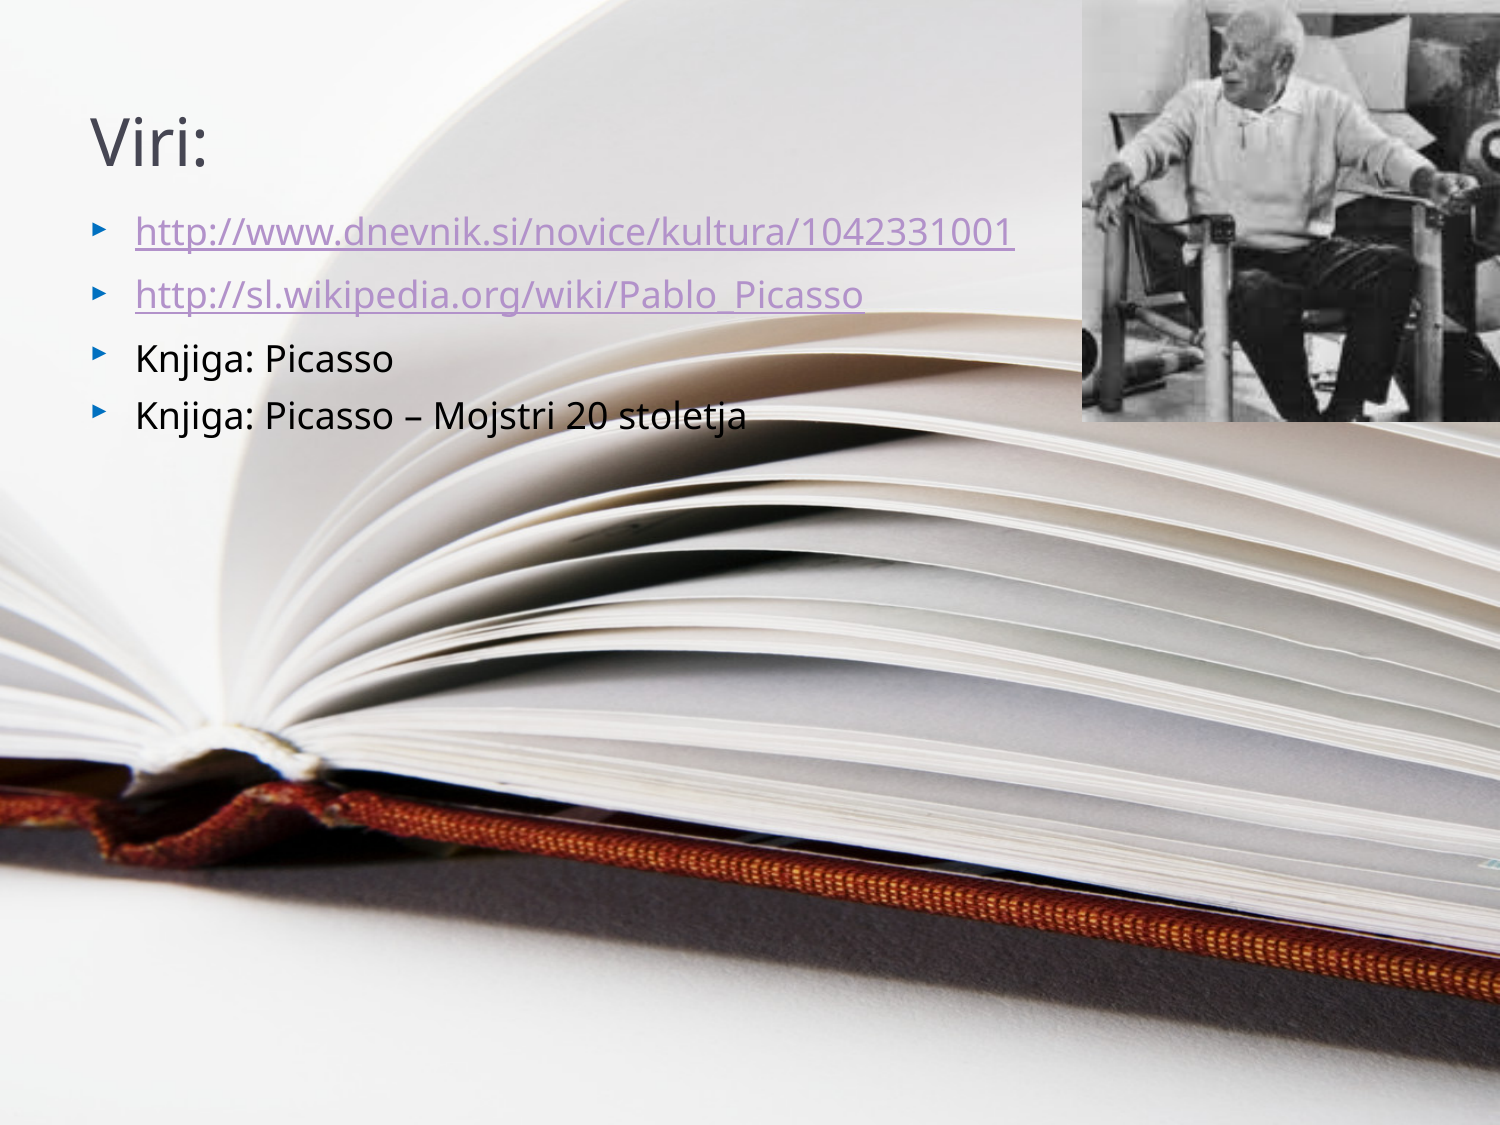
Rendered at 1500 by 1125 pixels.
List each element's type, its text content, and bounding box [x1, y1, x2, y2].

title Viri: [75, 24, 1425, 188]
list http://www.dnevnik.si/novice/kultura/1042331001 http://sl.wikipedia.org/wiki/Pablo_Picasso Knjiga: Picasso Knjiga: Picasso – Mojstri 20 stoletja [75, 200, 1425, 1010]
picture [0, 0, 1500, 1125]
